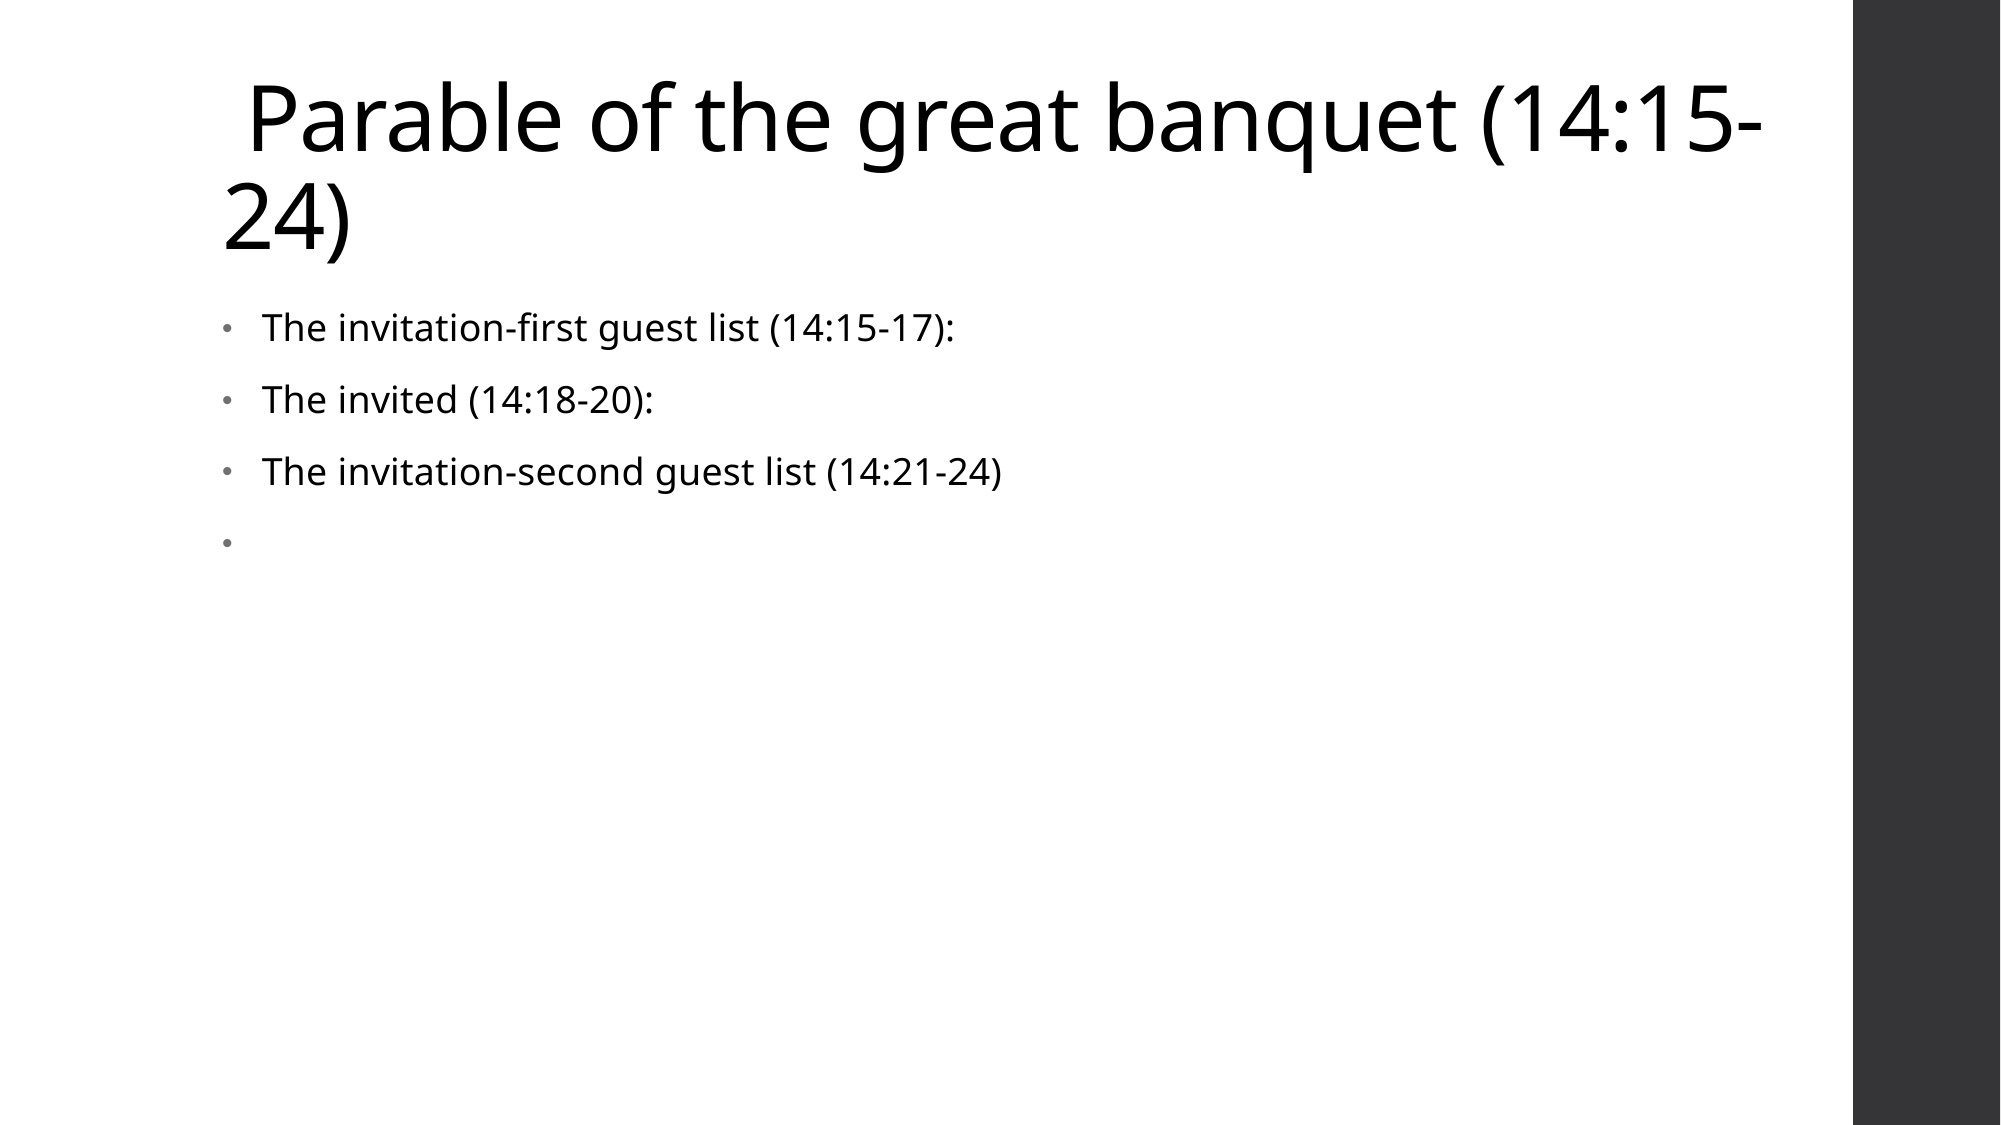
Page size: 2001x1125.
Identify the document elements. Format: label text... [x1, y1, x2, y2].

title Parable of the great banquet (14:15-24) [206, 60, 1797, 278]
list The invitation-first guest list (14:15-17): The invited (14:18-20): The invitation-second guest list (14:21-24) [206, 299, 1617, 1014]
